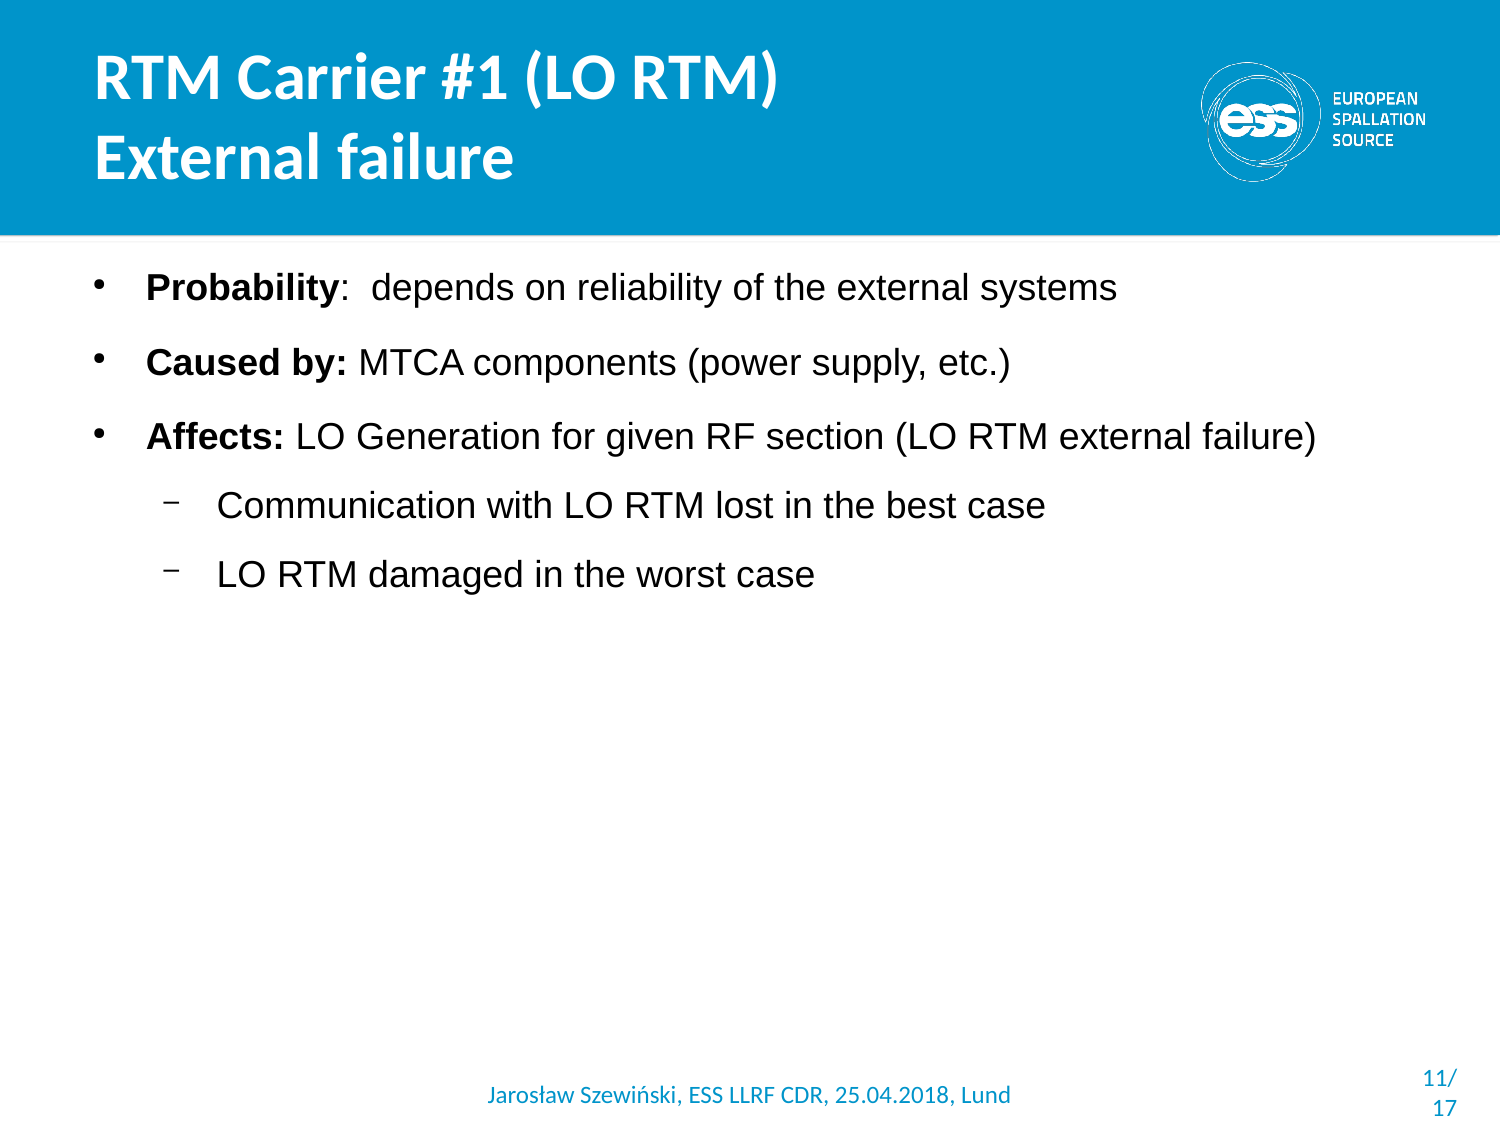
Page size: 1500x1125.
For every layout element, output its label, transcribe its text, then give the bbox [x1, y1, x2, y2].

text_box Jarosław Szewiński, ESS LLRF CDR, 25.04.2018, Lund [11, 1073, 1489, 1114]
list Probability: depends on reliability of the external systems Caused by: MTCA components (power supply, etc.) Affects: LO Generation for given RF section (LO RTM external failure) Communication with LO RTM lost in the best case LO RTM damaged in the worst case [75, 263, 1399, 1057]
picture [1408, 93, 1412, 104]
picture [1381, 119, 1389, 124]
picture [1388, 93, 1394, 104]
picture [1377, 93, 1385, 104]
picture [1386, 134, 1392, 146]
text_box RTM Carrier #1 (LO RTM) External failure [94, 19, 1373, 207]
